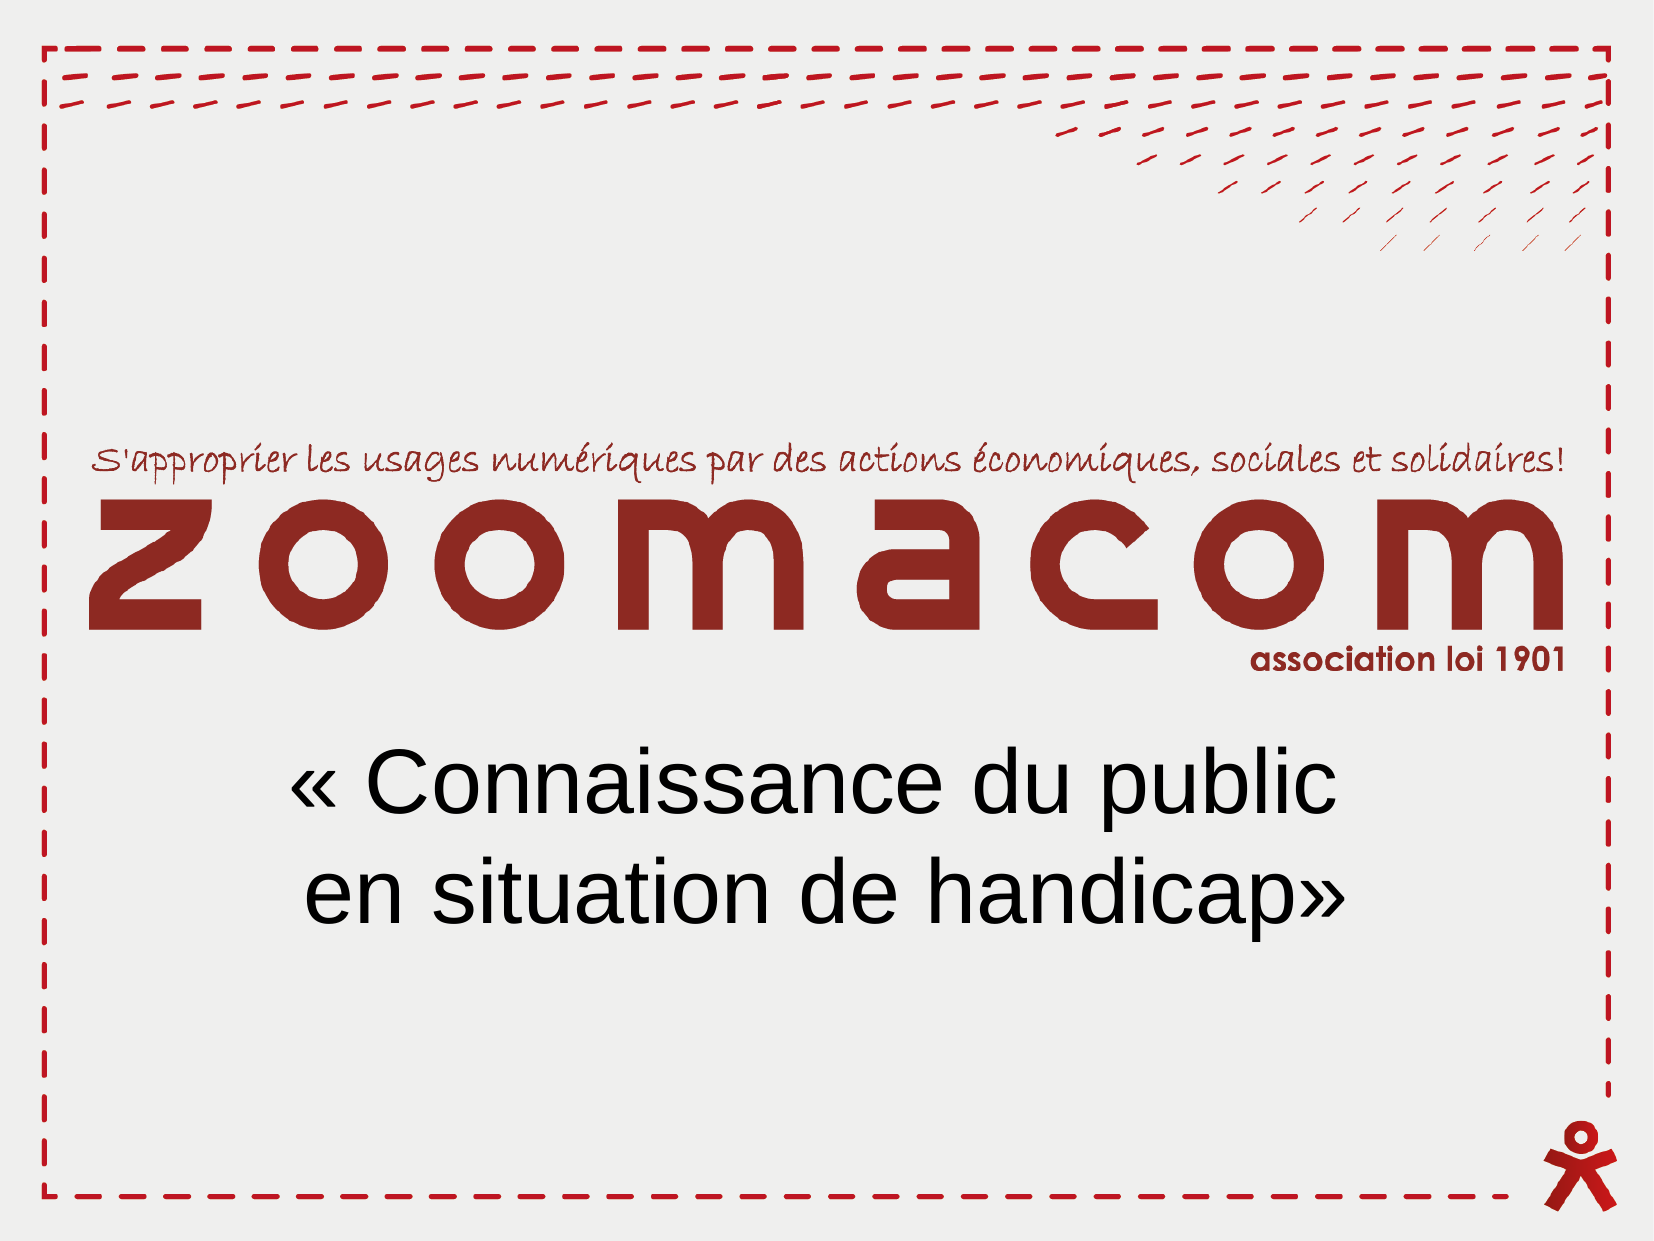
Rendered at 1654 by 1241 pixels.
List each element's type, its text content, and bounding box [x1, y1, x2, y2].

text_box « Connaissance du public en situation de handicap» [273, 714, 1381, 950]
picture [0, 0, 1654, 1241]
